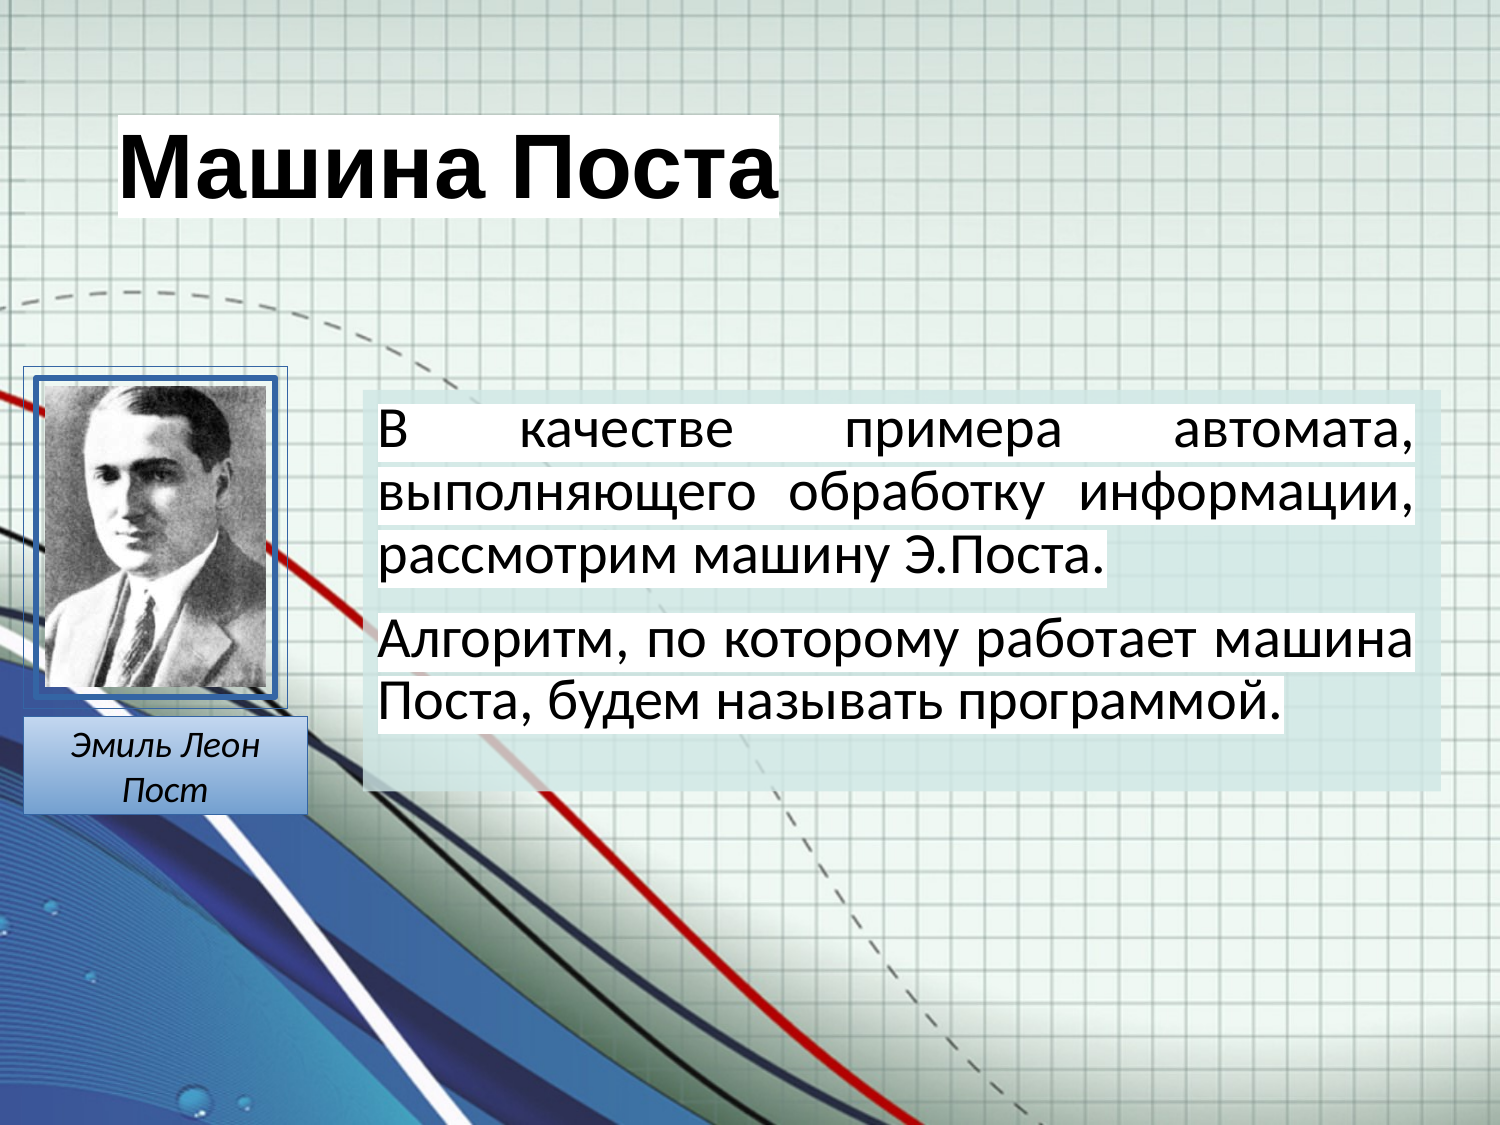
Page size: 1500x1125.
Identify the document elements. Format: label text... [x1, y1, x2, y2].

picture [0, 0, 1500, 1125]
title Машина Поста [103, 59, 1397, 278]
text_box Эмиль Леон Пост [23, 716, 308, 815]
list В качестве примера автомата, выполняющего обработку информации, рассмотрим машину Э.Поста. Ал­горитм, по которому работает машина Поста, будем на­зывать программой. [362, 389, 1441, 792]
